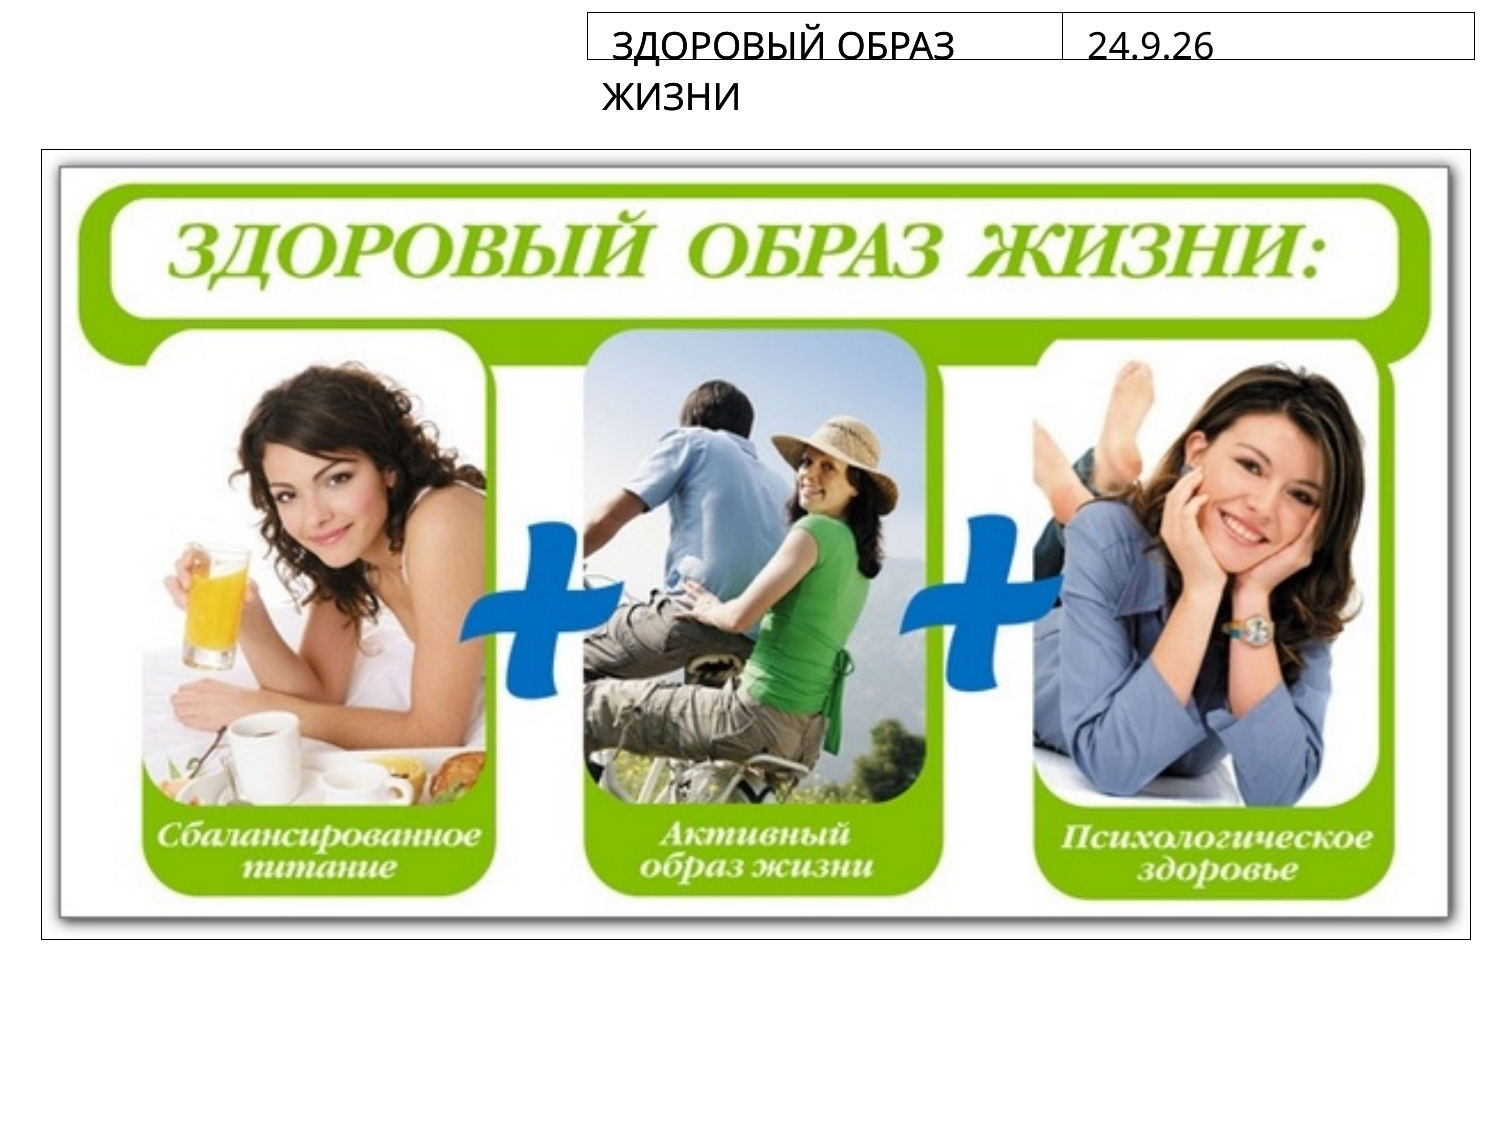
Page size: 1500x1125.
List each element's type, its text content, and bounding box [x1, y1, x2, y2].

footer ЗДОРОВЫЙ ОБРАЗ ЖИЗНИ [587, 12, 1063, 60]
picture [41, 148, 1471, 940]
